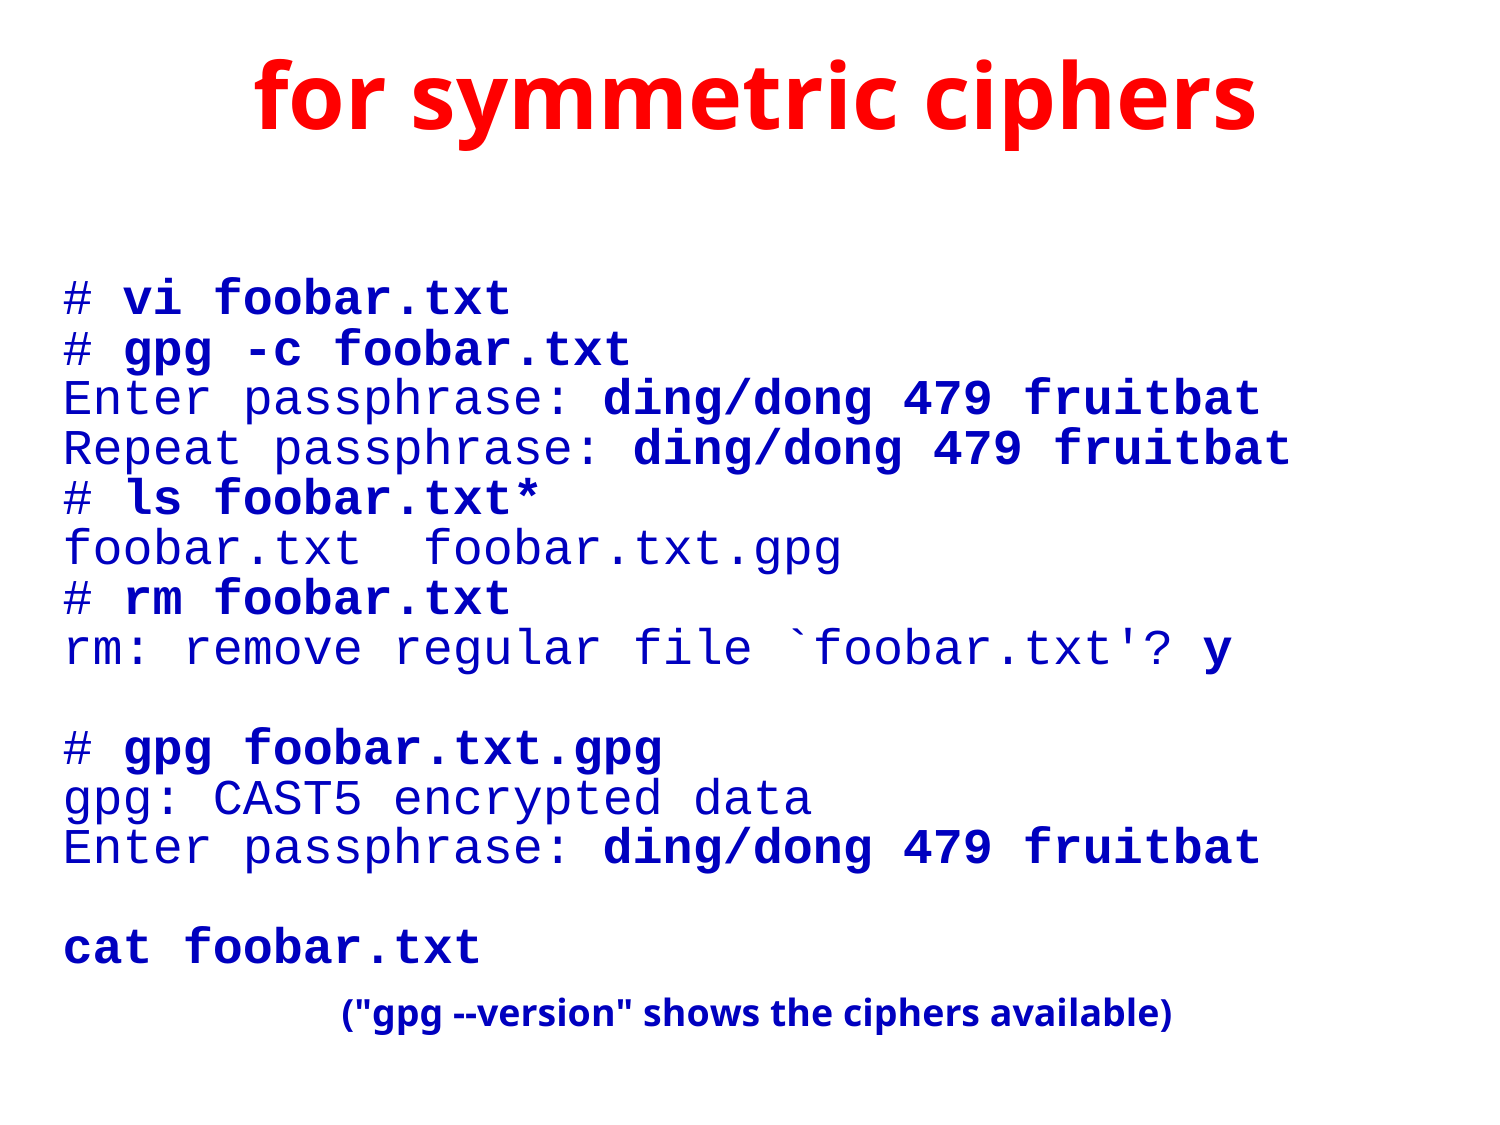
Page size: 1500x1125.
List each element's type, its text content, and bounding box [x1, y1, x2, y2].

title for symmetric ciphers [149, 31, 1363, 210]
text_box # vi foobar.txt # gpg -c foobar.txt Enter passphrase: ding/dong 479 fruitbat Repeat passphrase: ding/dong 479 fruitbat # ls foobar.txt* foobar.txt foobar.txt.gpg # rm foobar.txt rm: remove regular file `foobar.txt'? y # gpg foobar.txt.gpg gpg: CAST5 encrypted data Enter passphrase: ding/dong 479 fruitbat cat foobar.txt ("gpg --version" shows the ciphers available) [37, 262, 1463, 1088]
